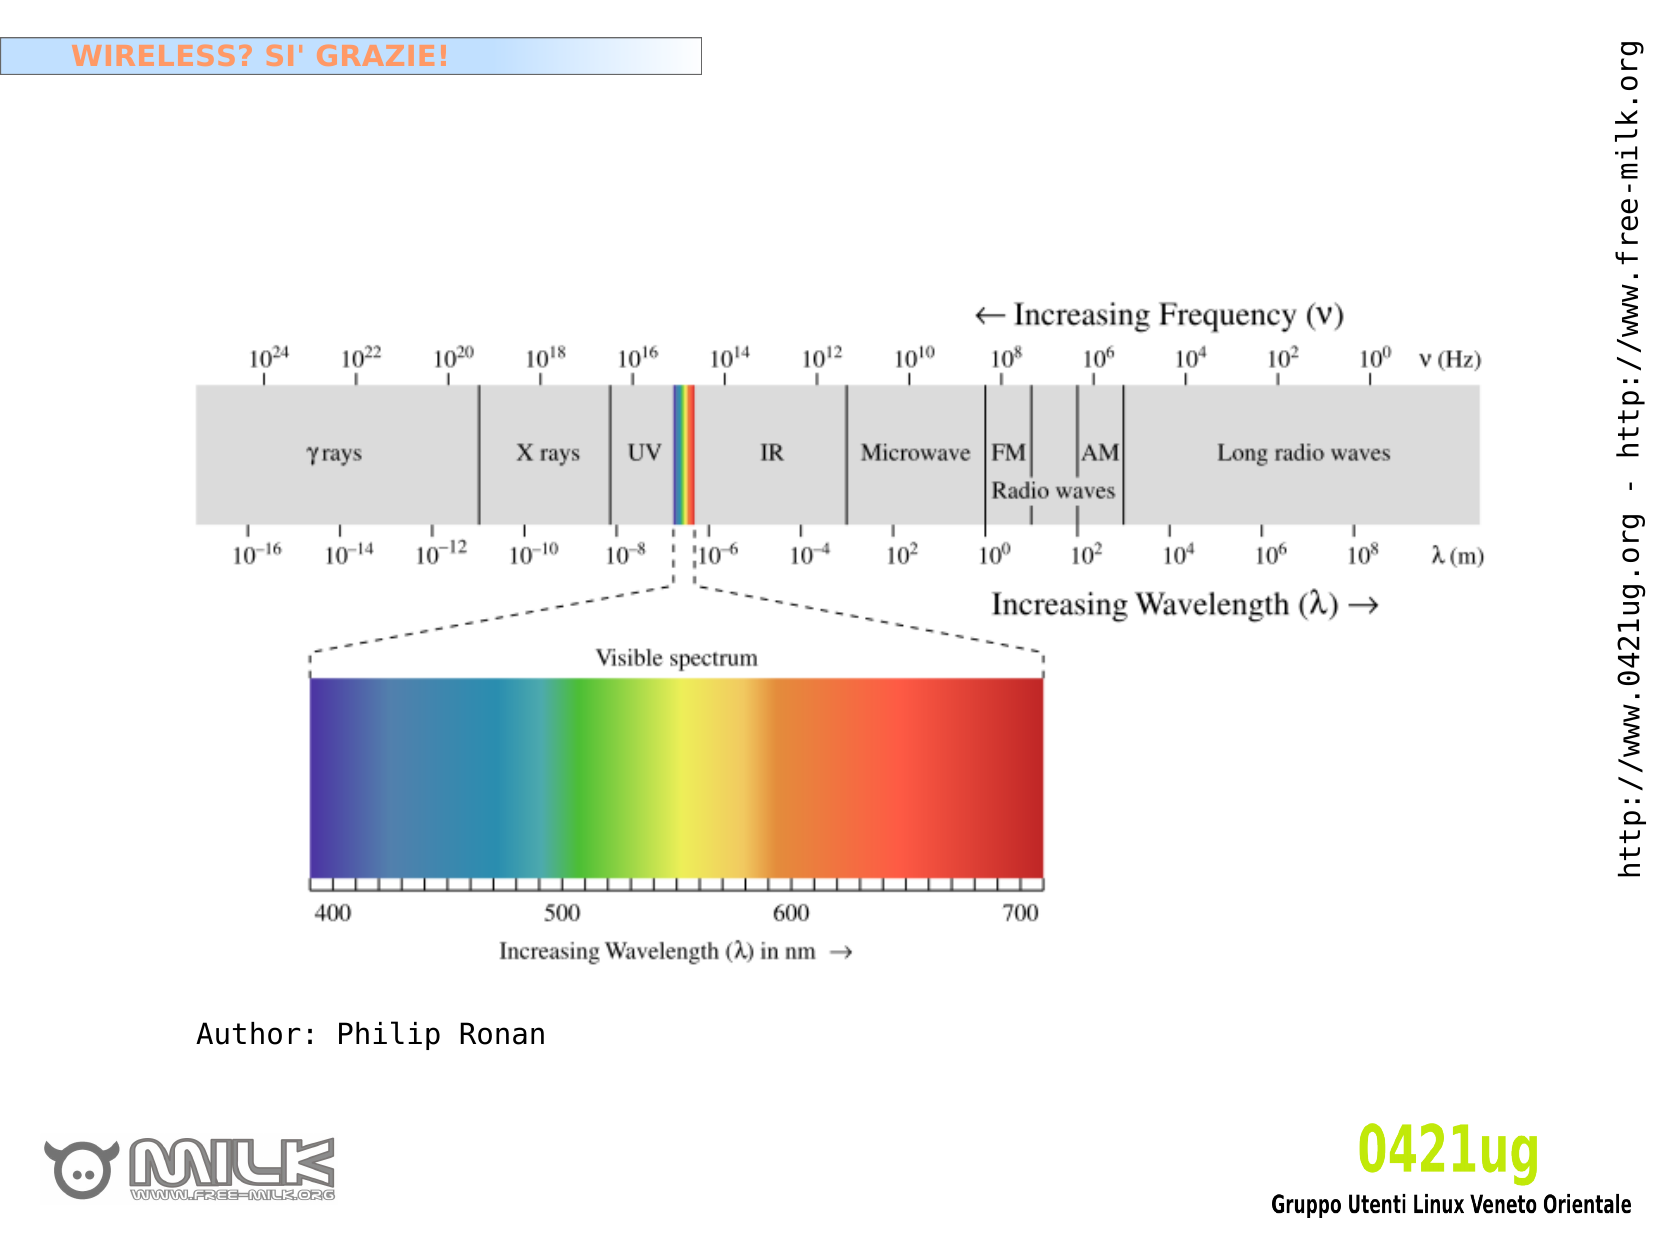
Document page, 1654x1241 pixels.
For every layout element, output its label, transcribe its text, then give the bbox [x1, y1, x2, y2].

picture [40, 1133, 338, 1205]
picture [160, 268, 1518, 995]
text_box Author: Philip Ronan [131, 1017, 611, 1053]
picture [1272, 1123, 1631, 1218]
